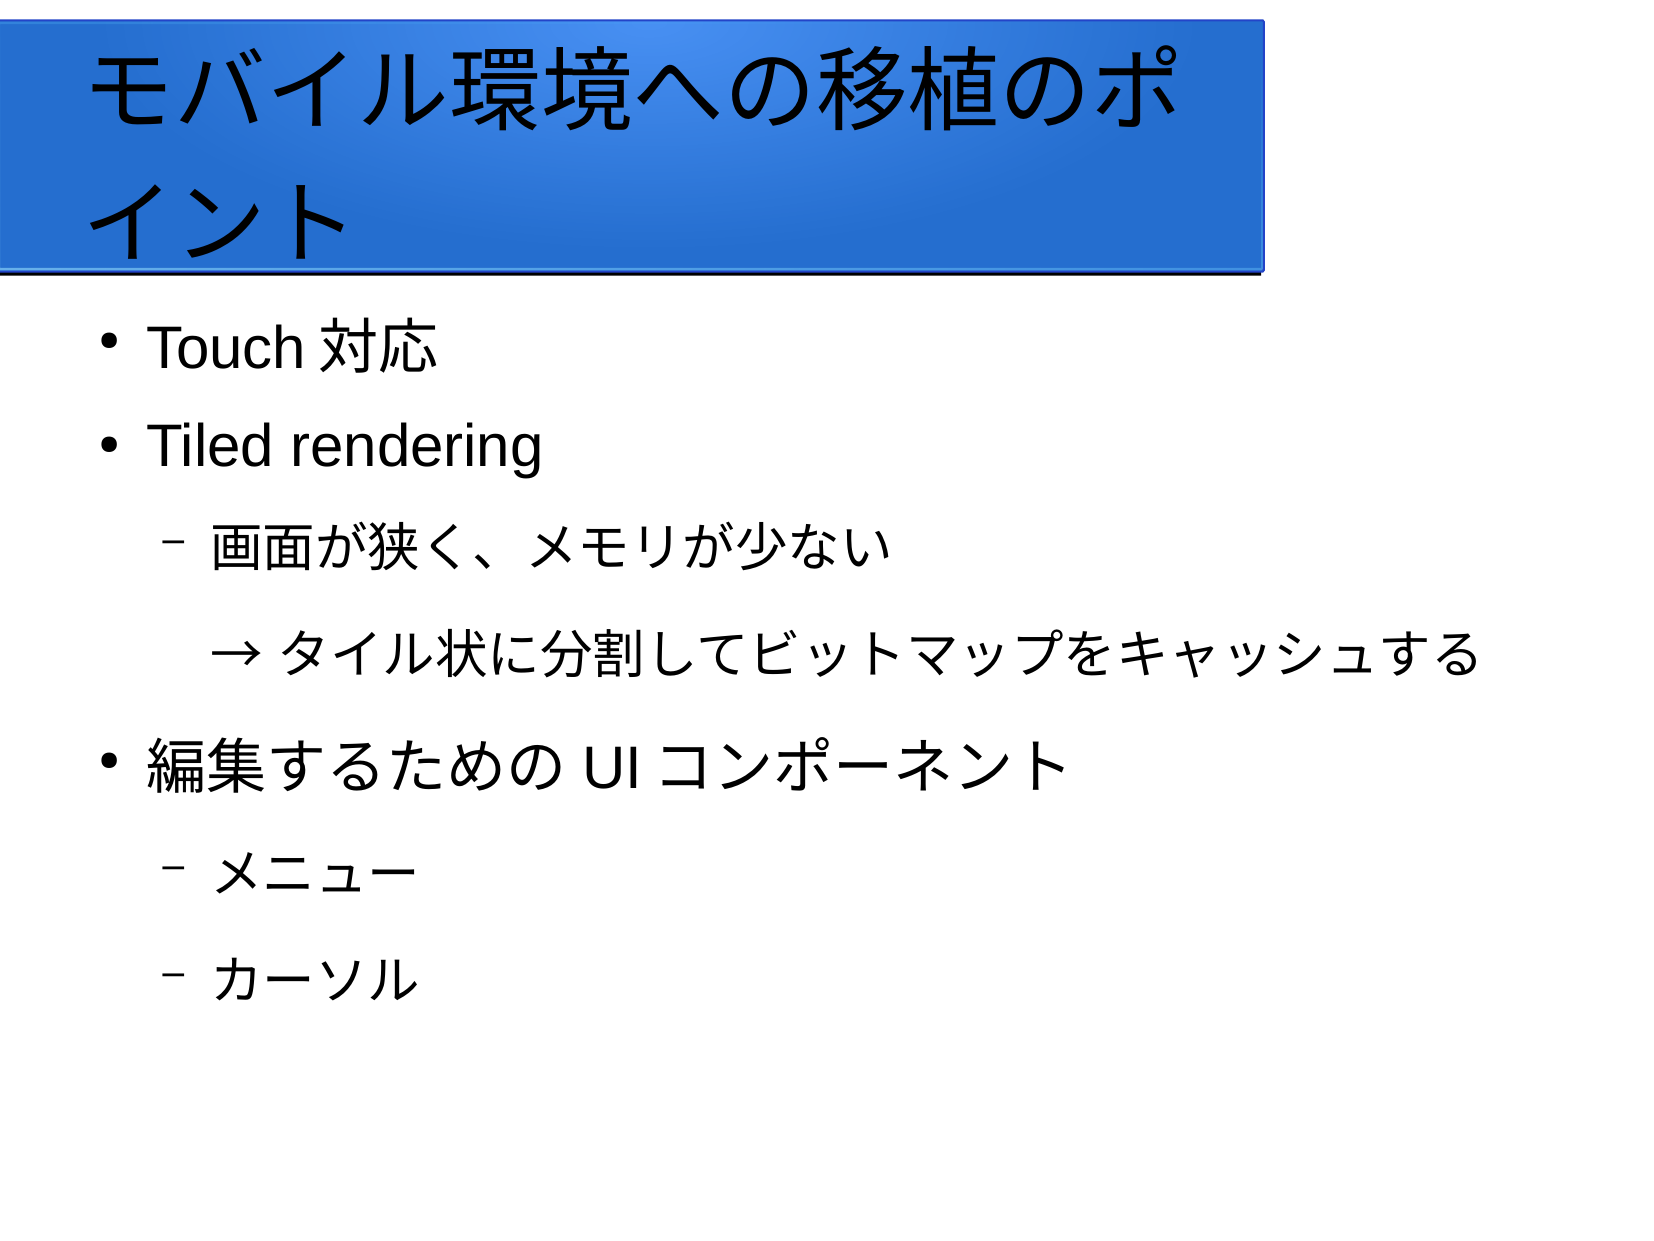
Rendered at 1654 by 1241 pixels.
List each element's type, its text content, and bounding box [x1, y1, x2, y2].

list Touch対応 Tiled rendering 画面が狭く、メモリが少ない → タイル状に分割してビットマップをキャッシュする 編集するためのUIコンポーネント メニュー カーソル [82, 299, 1571, 1019]
title モバイル環境への移植のポイント [82, 47, 1235, 252]
